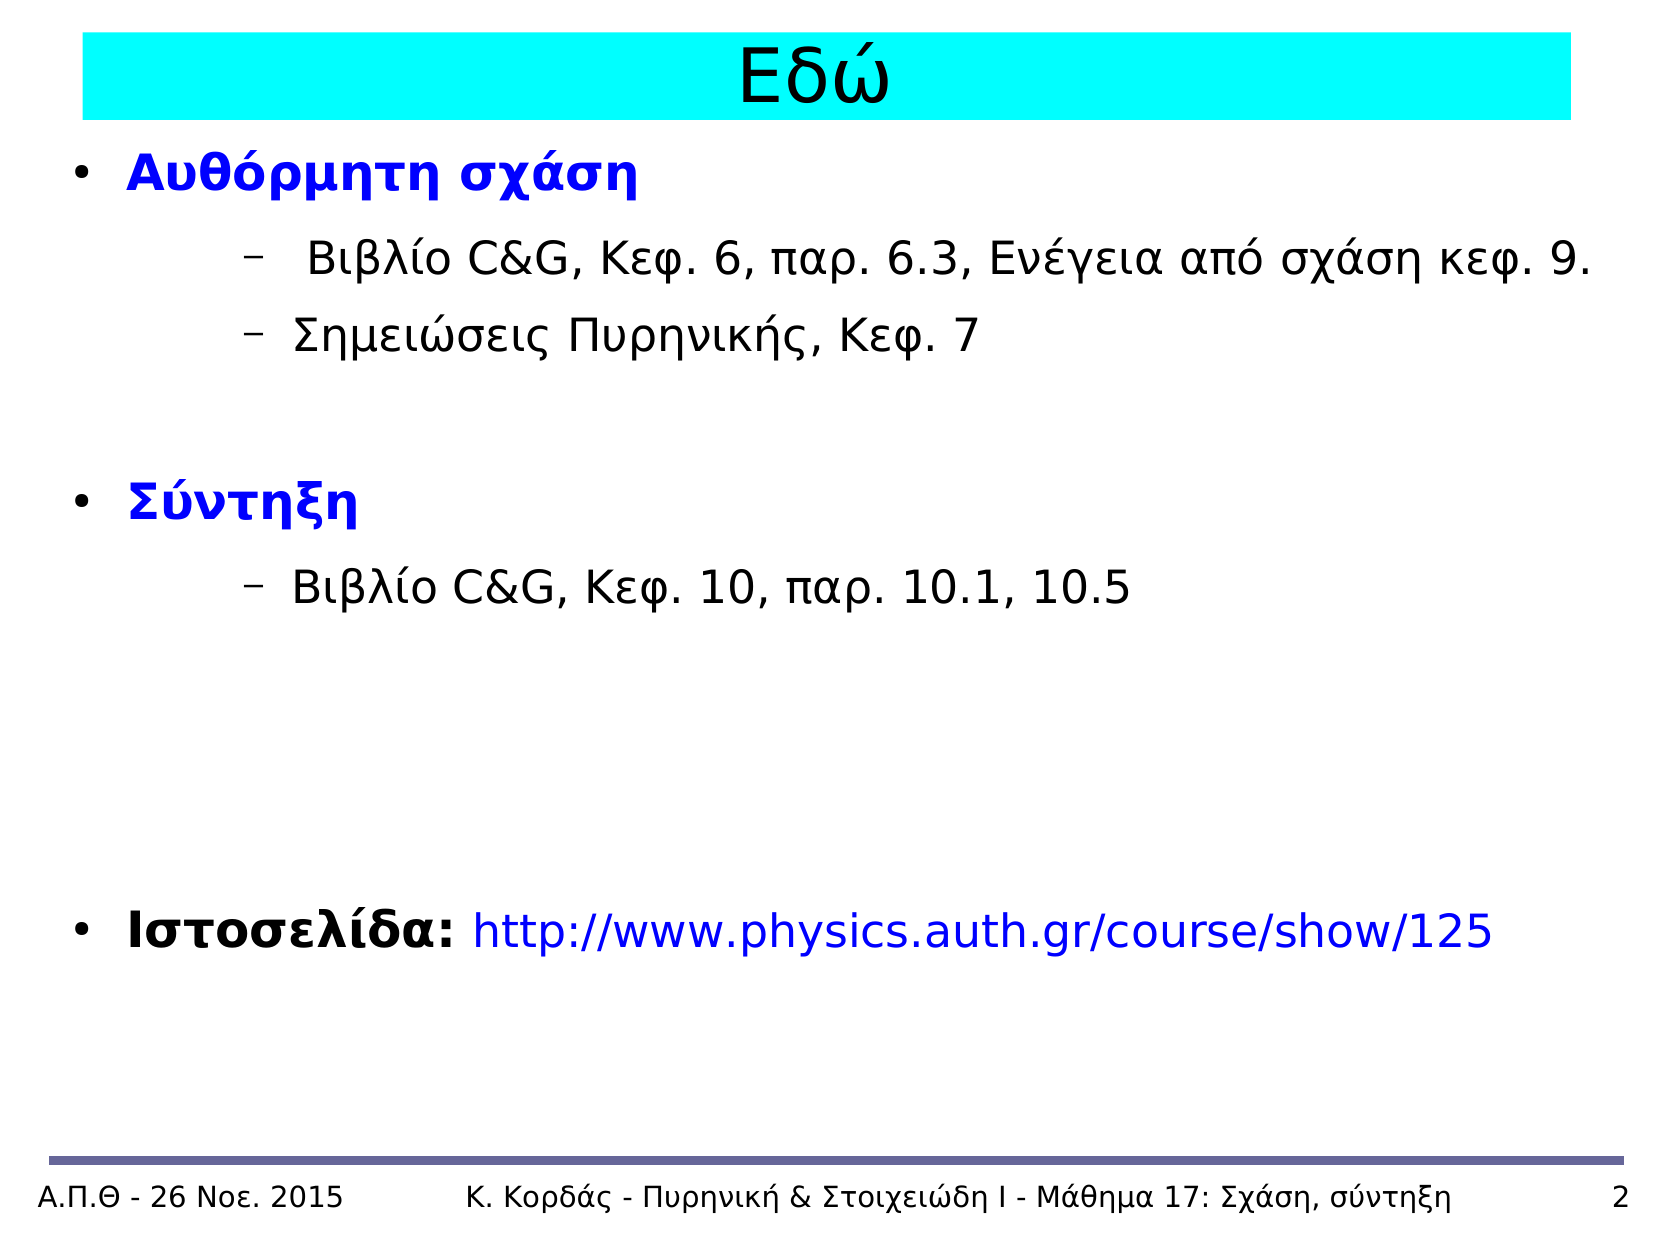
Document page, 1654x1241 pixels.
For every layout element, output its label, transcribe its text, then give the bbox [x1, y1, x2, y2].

list Αυθόρμητη σχάση Βιβλίο C&G, Κεφ. 6, παρ. 6.3, Ενέγεια από σχάση κεφ. 9. Σημειώσεις Πυρηνικής, Κεφ. 7 Σύντηξη Βιβλίο C&G, Κεφ. 10, παρ. 10.1, 10.5 Ιστοσελίδα: http://www.physics.auth.gr/course/show/125 [55, 144, 1631, 1106]
title Εδώ [82, 32, 1571, 120]
